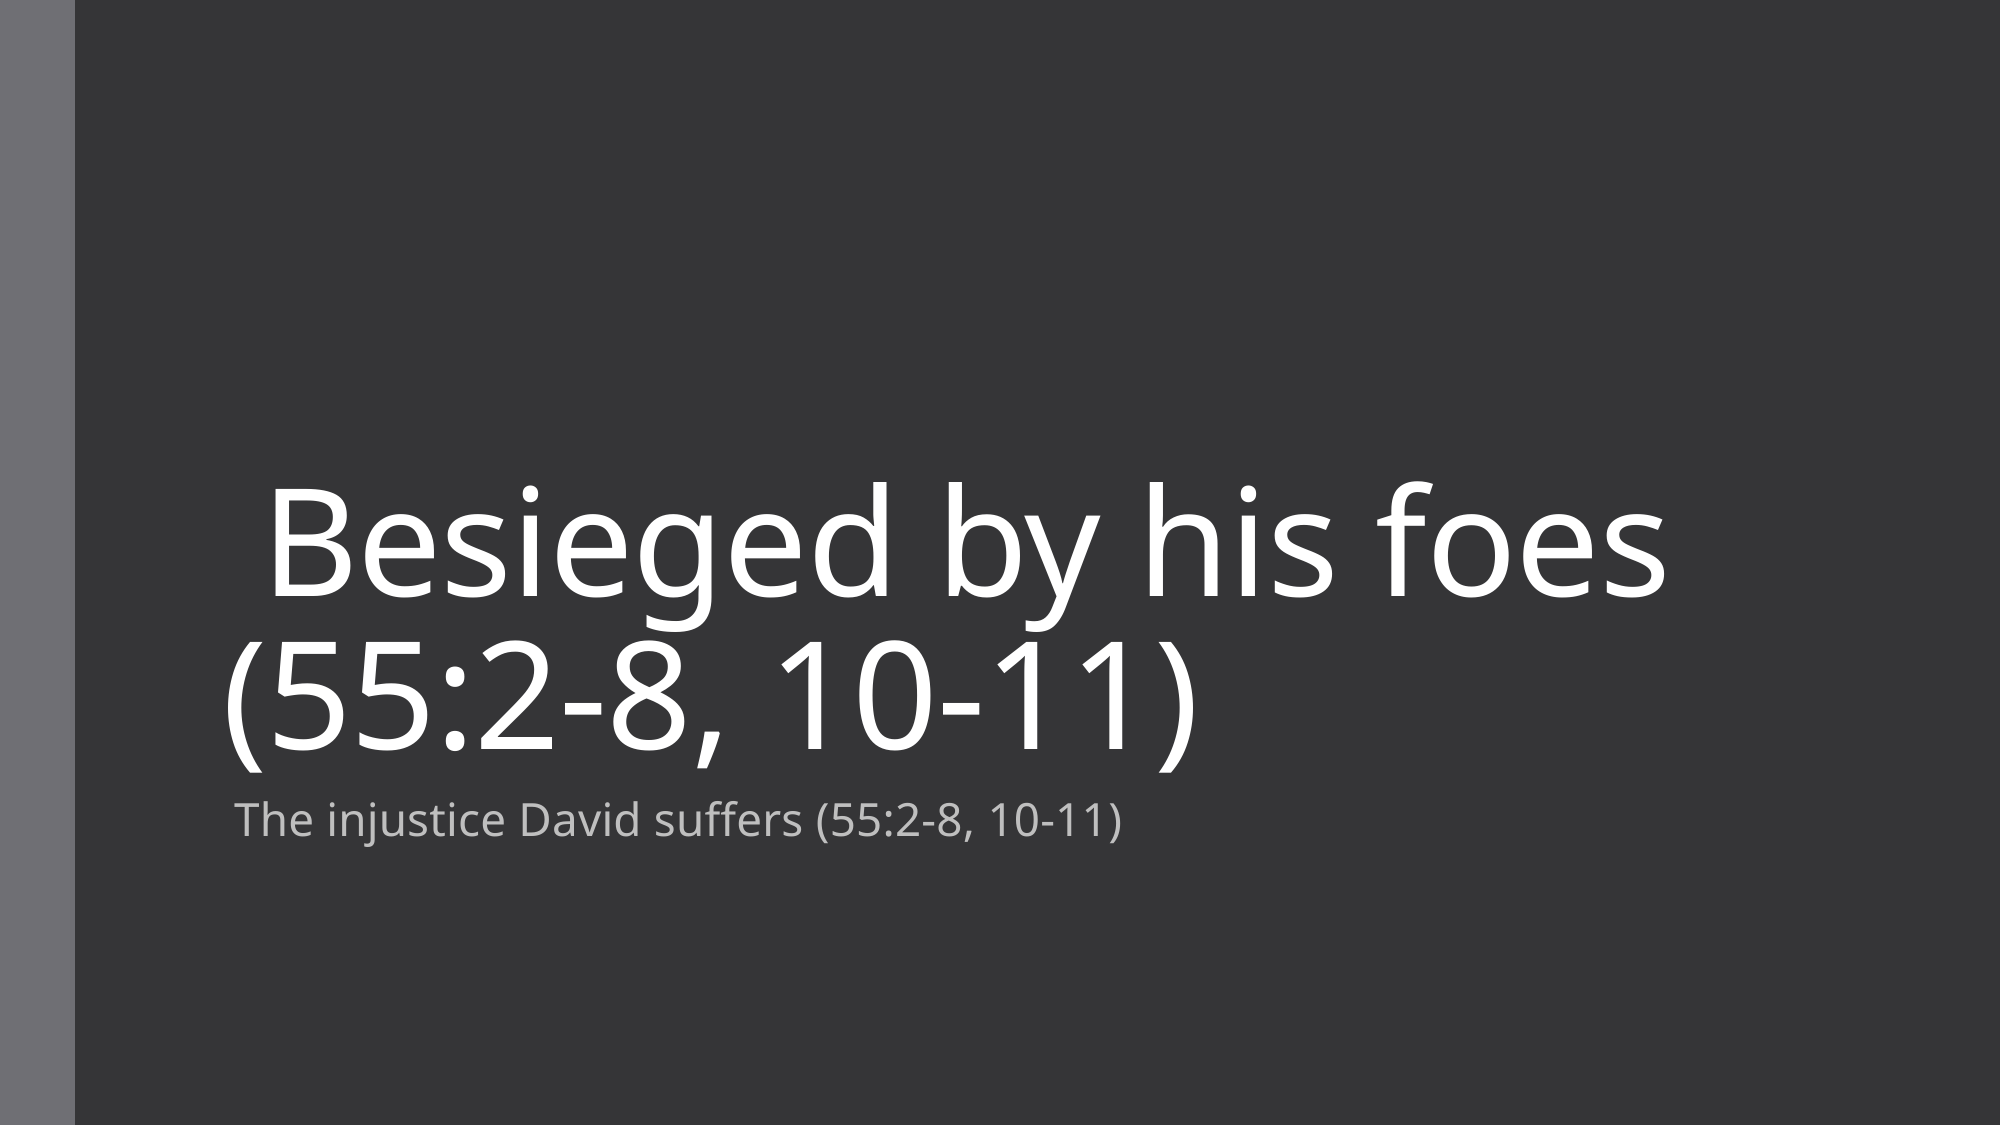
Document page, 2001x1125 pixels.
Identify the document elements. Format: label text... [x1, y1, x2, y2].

title Besieged by his foes (55:2-8, 10-11) [206, 124, 1752, 787]
subtitle The injustice David suffers (55:2-8, 10-11) [206, 787, 1752, 1066]
